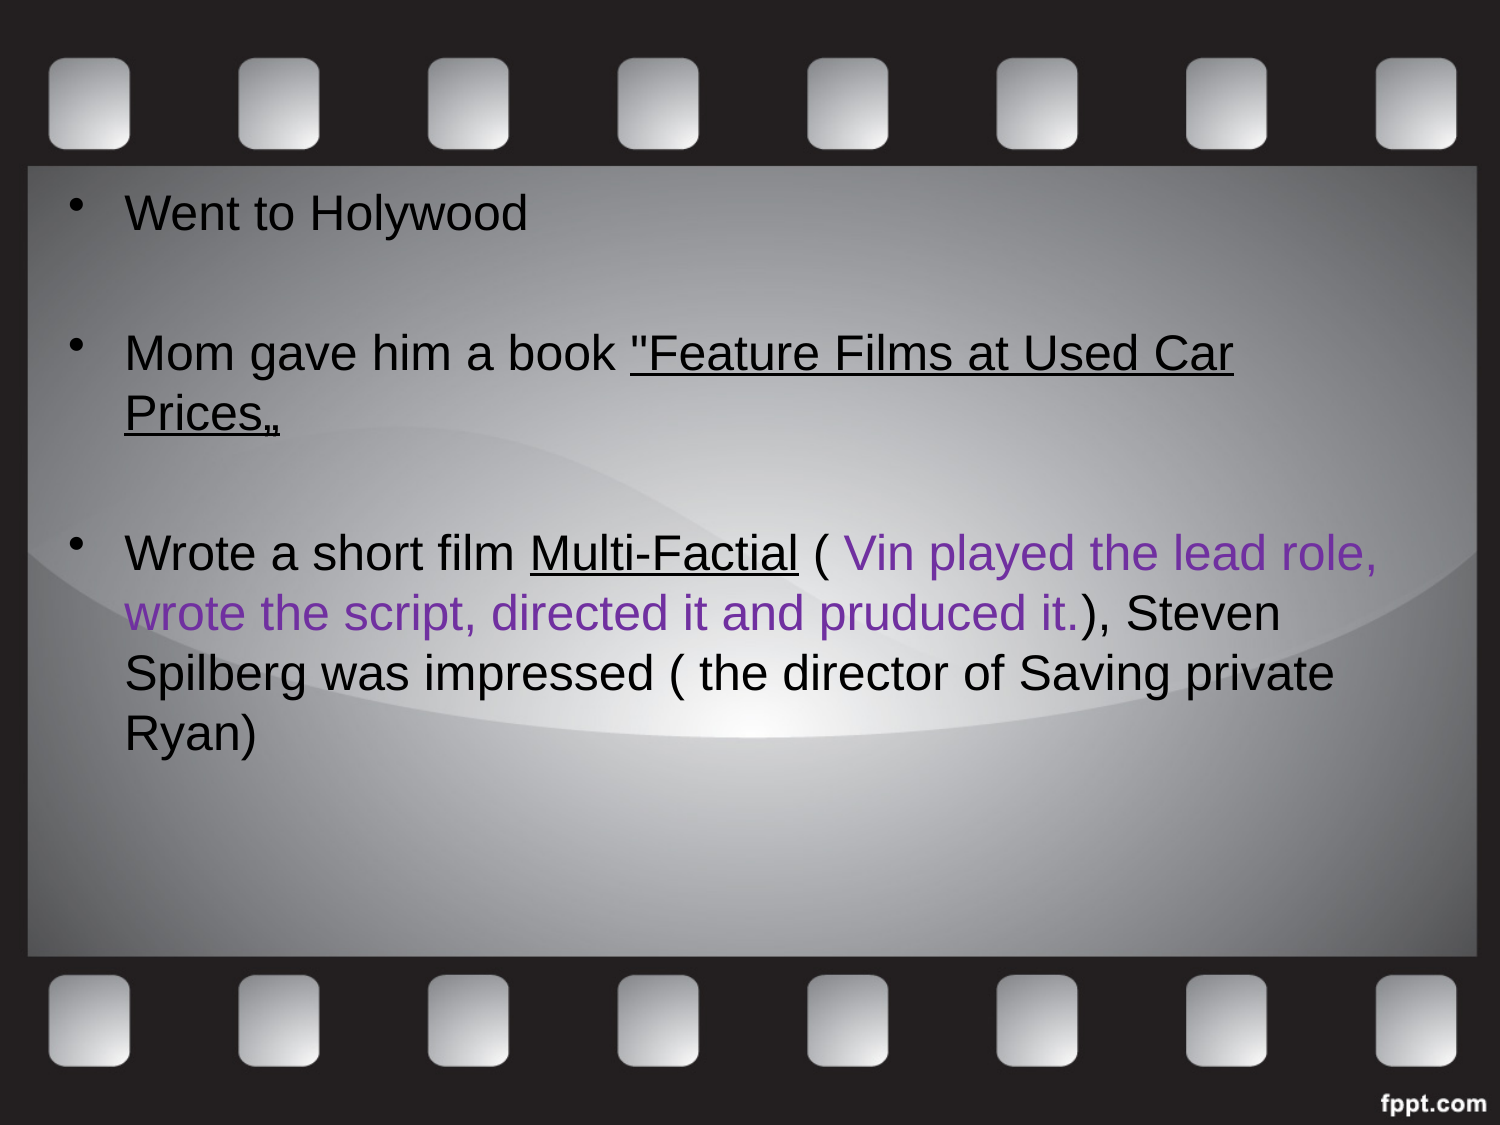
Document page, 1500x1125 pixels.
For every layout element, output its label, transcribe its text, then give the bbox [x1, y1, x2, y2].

picture [0, 0, 1500, 1125]
list Went to Holywood Mom gave him a book "Feature Films at Used Car Prices„ Wrote a short film Multi-Factial ( Vin played the lead role, wrote the script, directed it and pruduced it.), Steven Spilberg was impressed ( the director of Saving private Ryan) [53, 172, 1404, 916]
